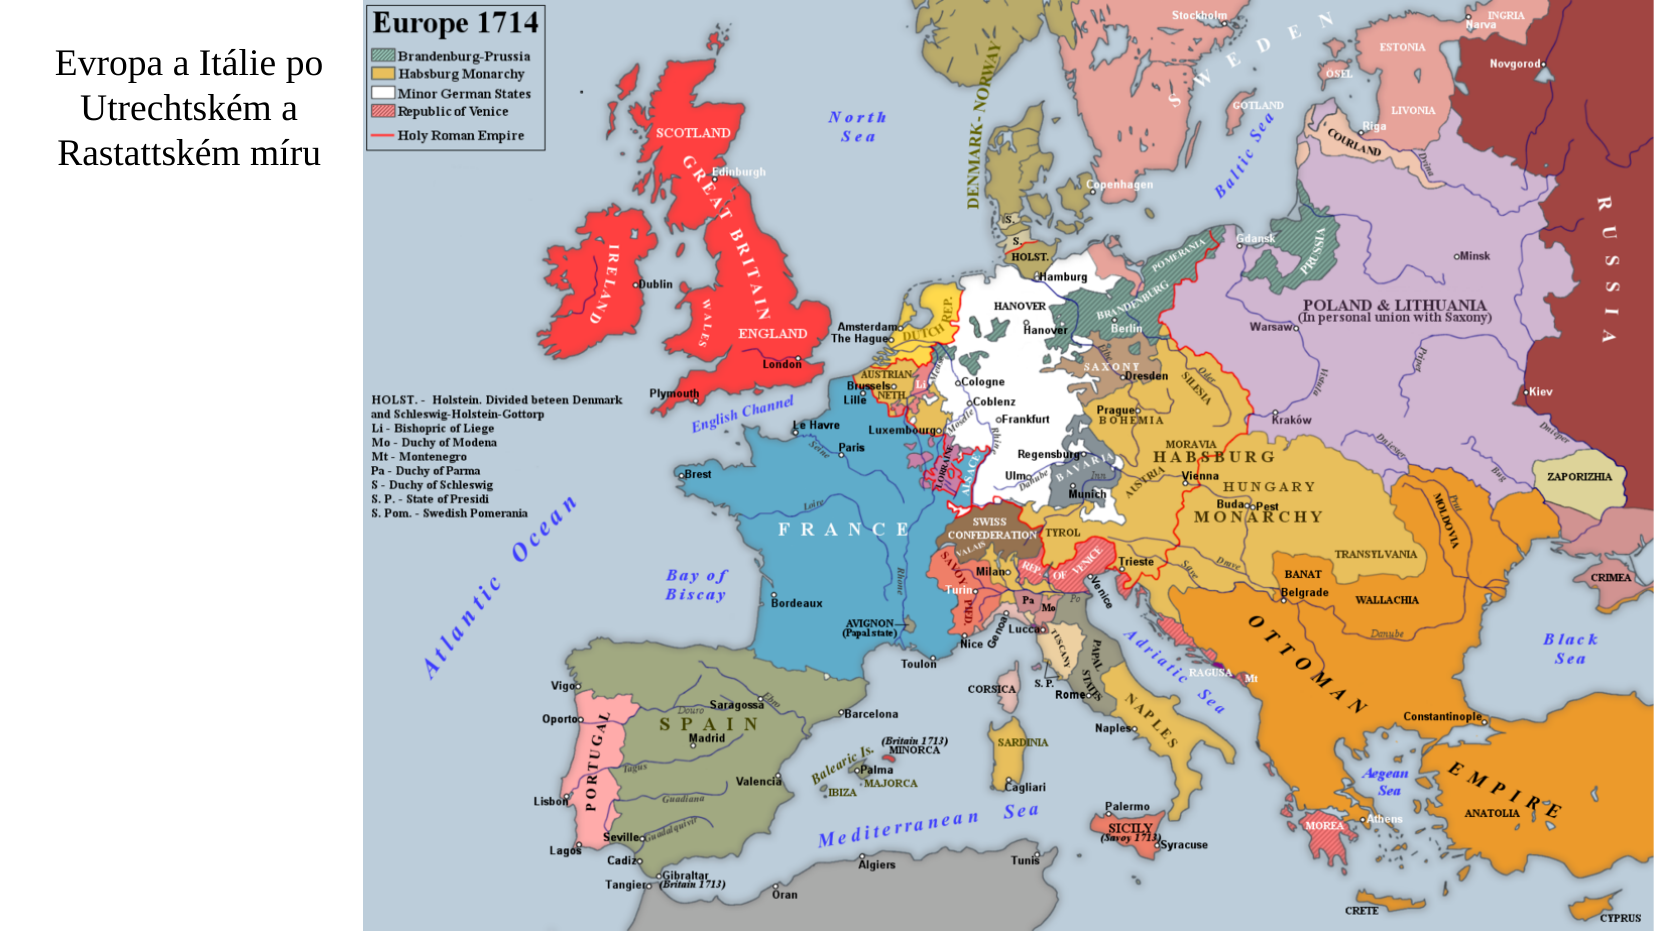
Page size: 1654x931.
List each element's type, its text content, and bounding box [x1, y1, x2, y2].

title Evropa a Itálie po Utrechtském a Rastattském míru [15, 15, 363, 196]
picture [363, 0, 1654, 931]
